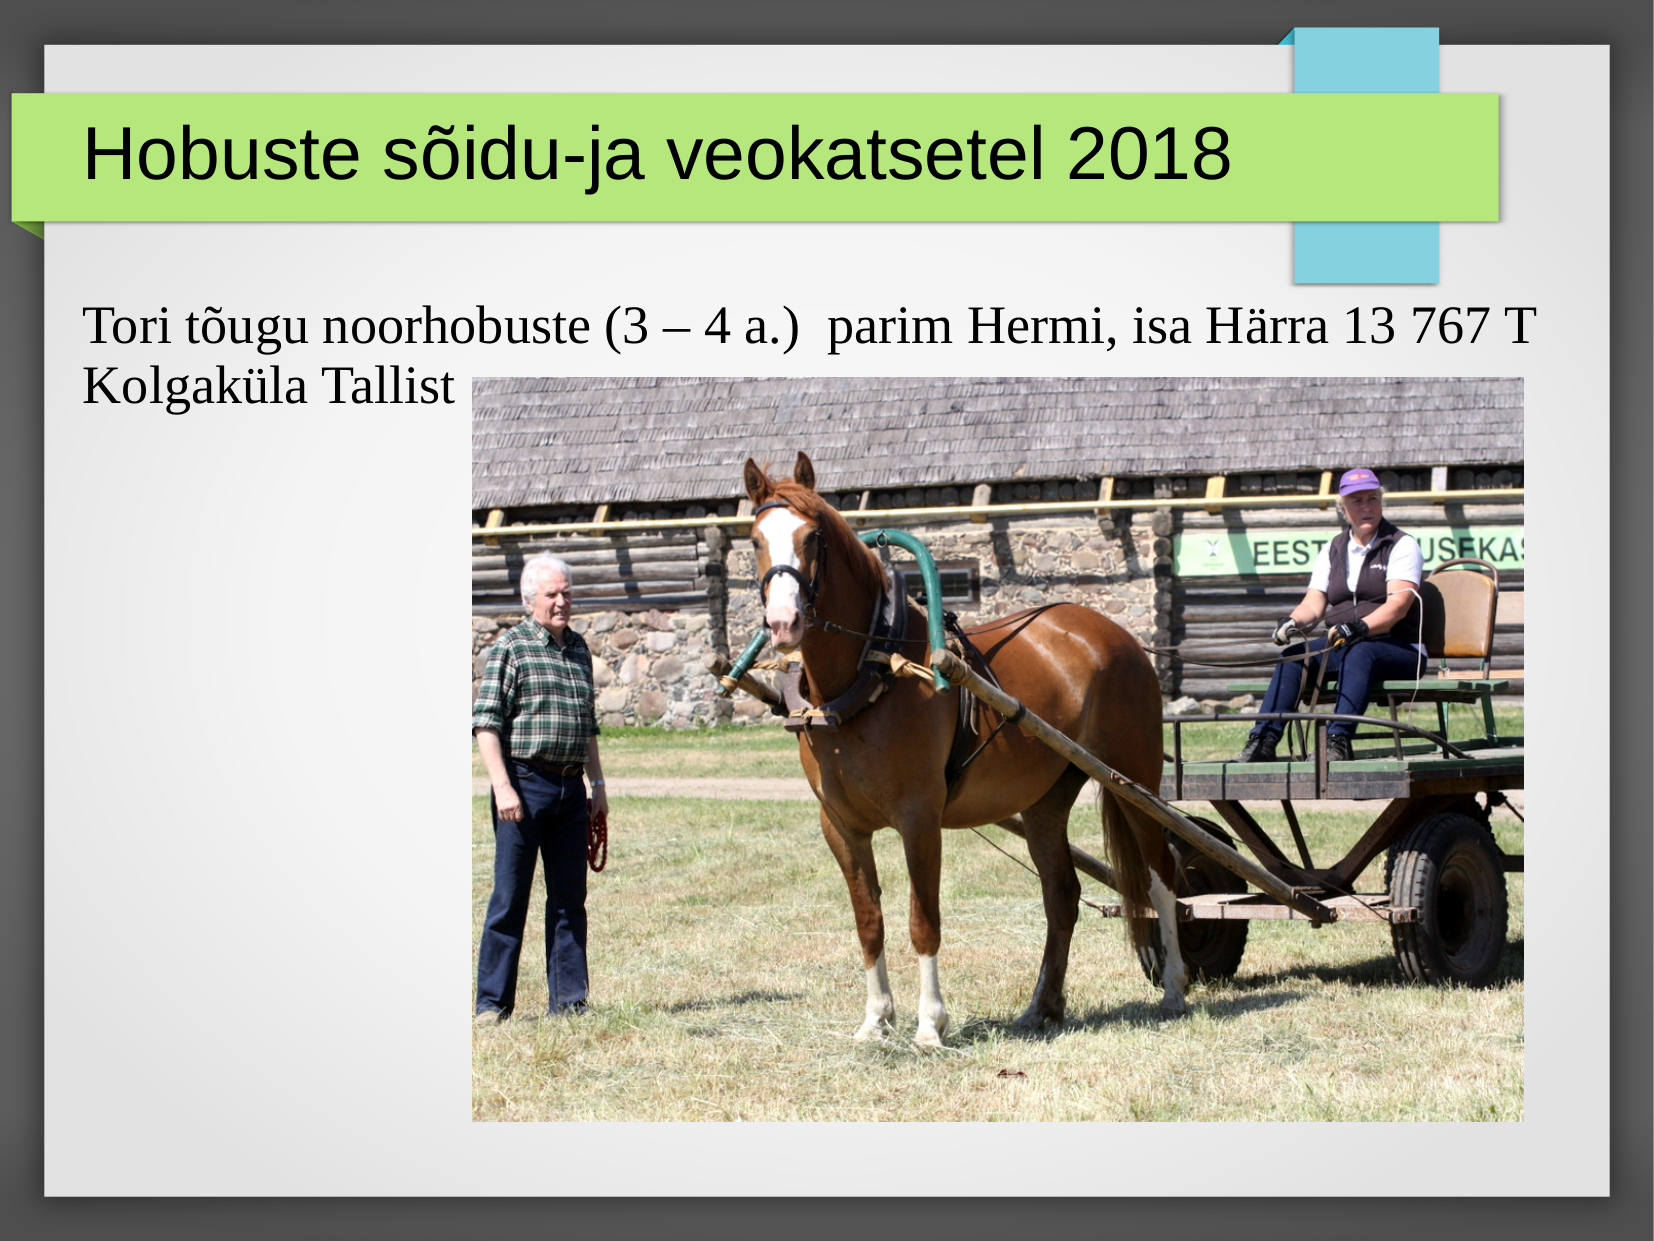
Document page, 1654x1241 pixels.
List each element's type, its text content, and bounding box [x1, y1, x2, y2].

list Tori tõugu noorhobuste (3 – 4 a.) parim Hermi, isa Härra 13 767 T Kolgaküla Tallist [82, 295, 1595, 1015]
picture [0, 0, 1654, 1241]
title Hobuste sõidu-ja veokatsetel 2018 [82, 94, 1264, 213]
